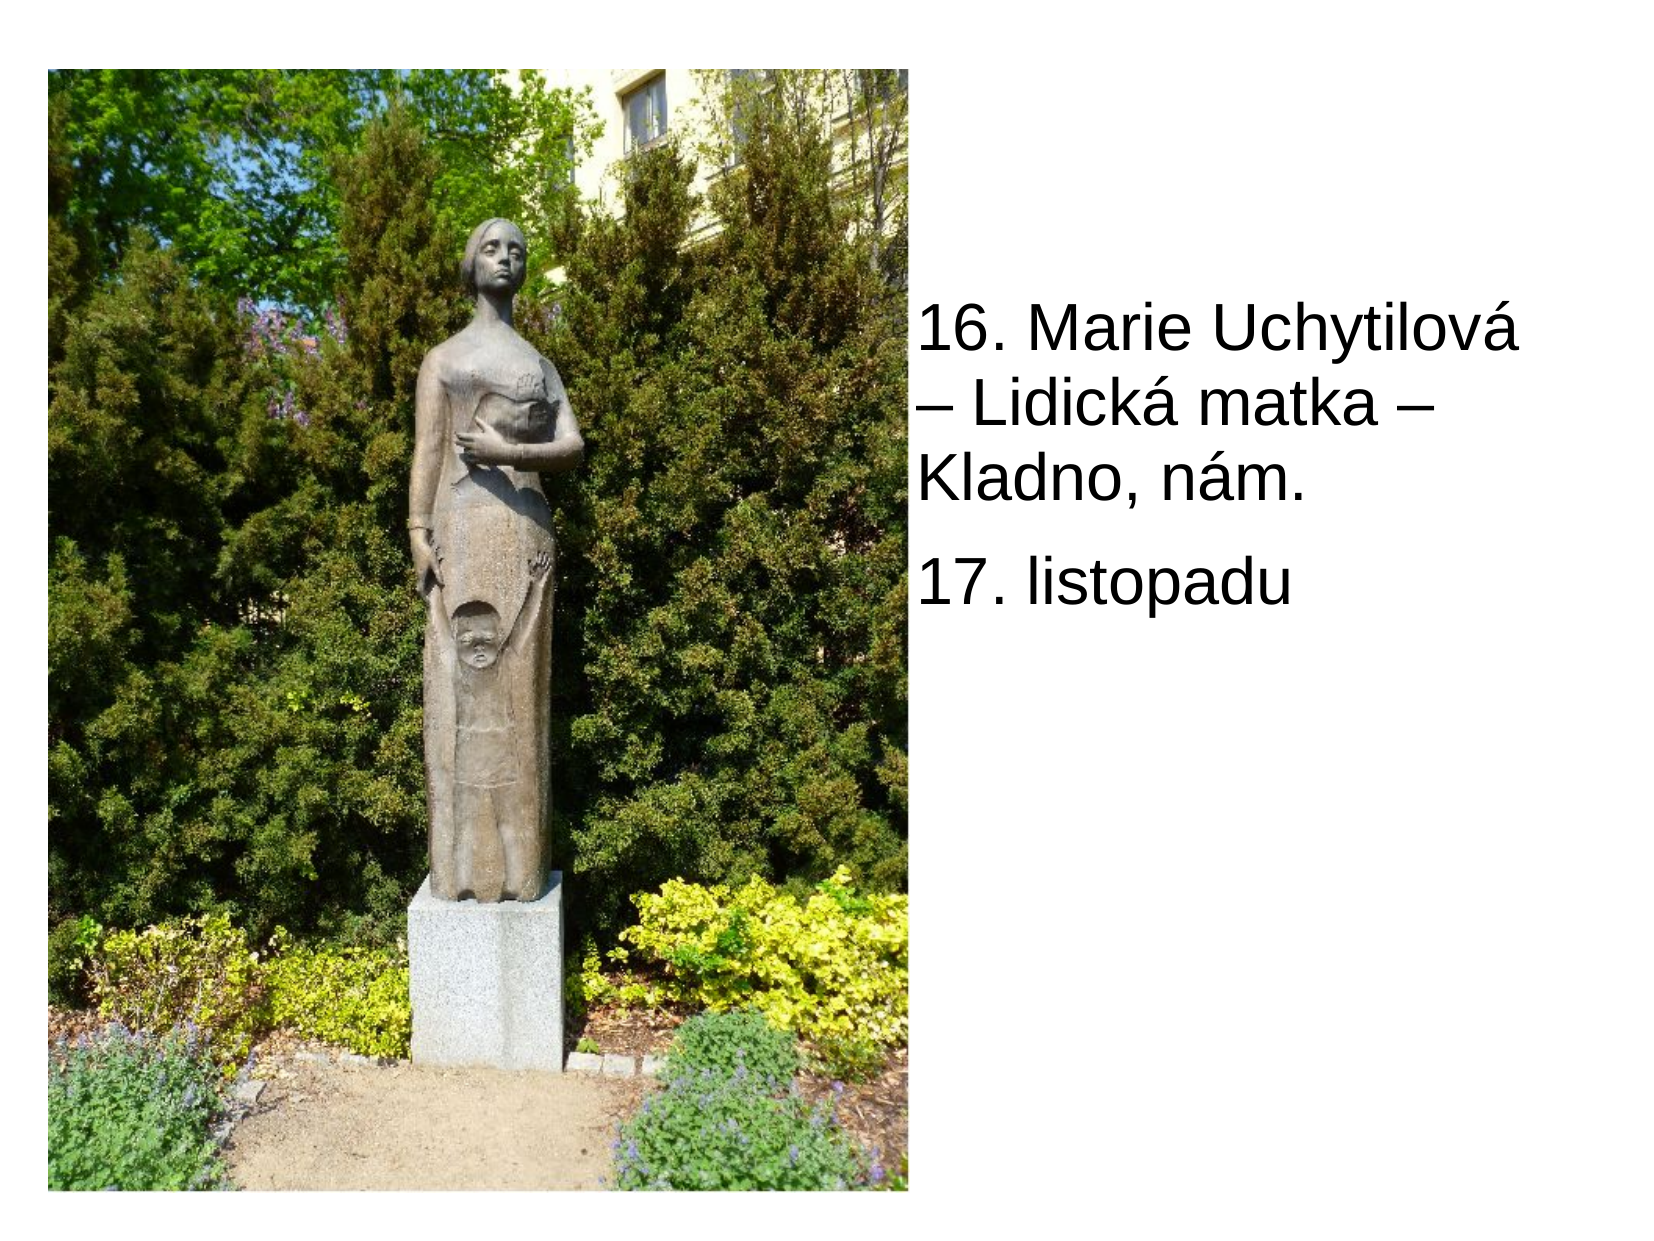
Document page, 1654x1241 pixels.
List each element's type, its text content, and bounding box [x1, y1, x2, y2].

picture [48, 69, 910, 1193]
list 16. Marie Uchytilová – Lidická matka – Kladno, nám. 17. listopadu [910, 290, 1572, 1109]
